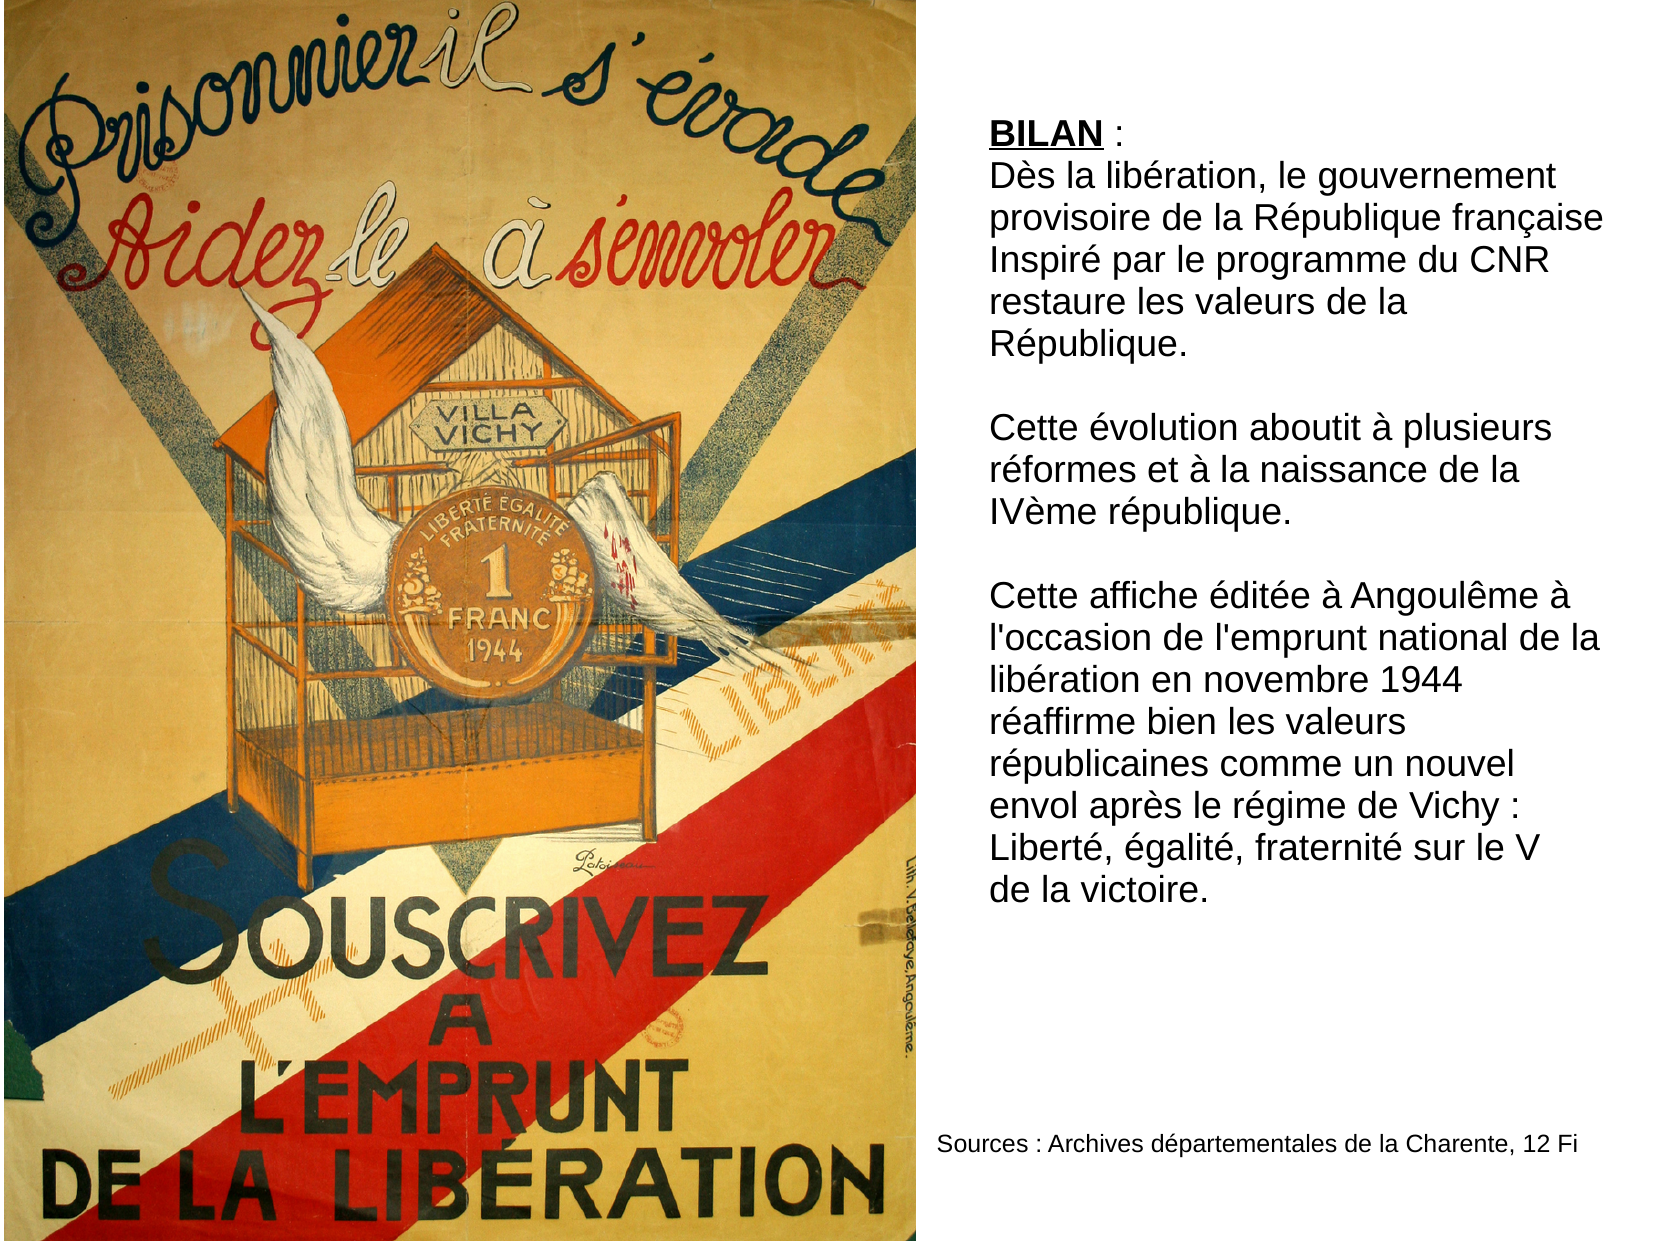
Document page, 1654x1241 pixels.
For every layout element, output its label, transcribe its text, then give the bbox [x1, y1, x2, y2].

text_box BILAN : Dès la libération, le gouvernement provisoire de la République française Inspiré par le programme du CNR restaure les valeurs de la République. Cette évolution aboutit à plusieurs réformes et à la naissance de la IVème république. Cette affiche éditée à Angoulême à l'occasion de l'emprunt national de la libération en novembre 1944 réaffirme bien les valeurs républicaines comme un nouvel envol après le régime de Vichy : Liberté, égalité, fraternité sur le V de la victoire. [974, 104, 1625, 1004]
text_box Sources : Archives départementales de la Charente, 12 Fi [921, 1122, 1595, 1165]
picture [4, 0, 916, 1241]
